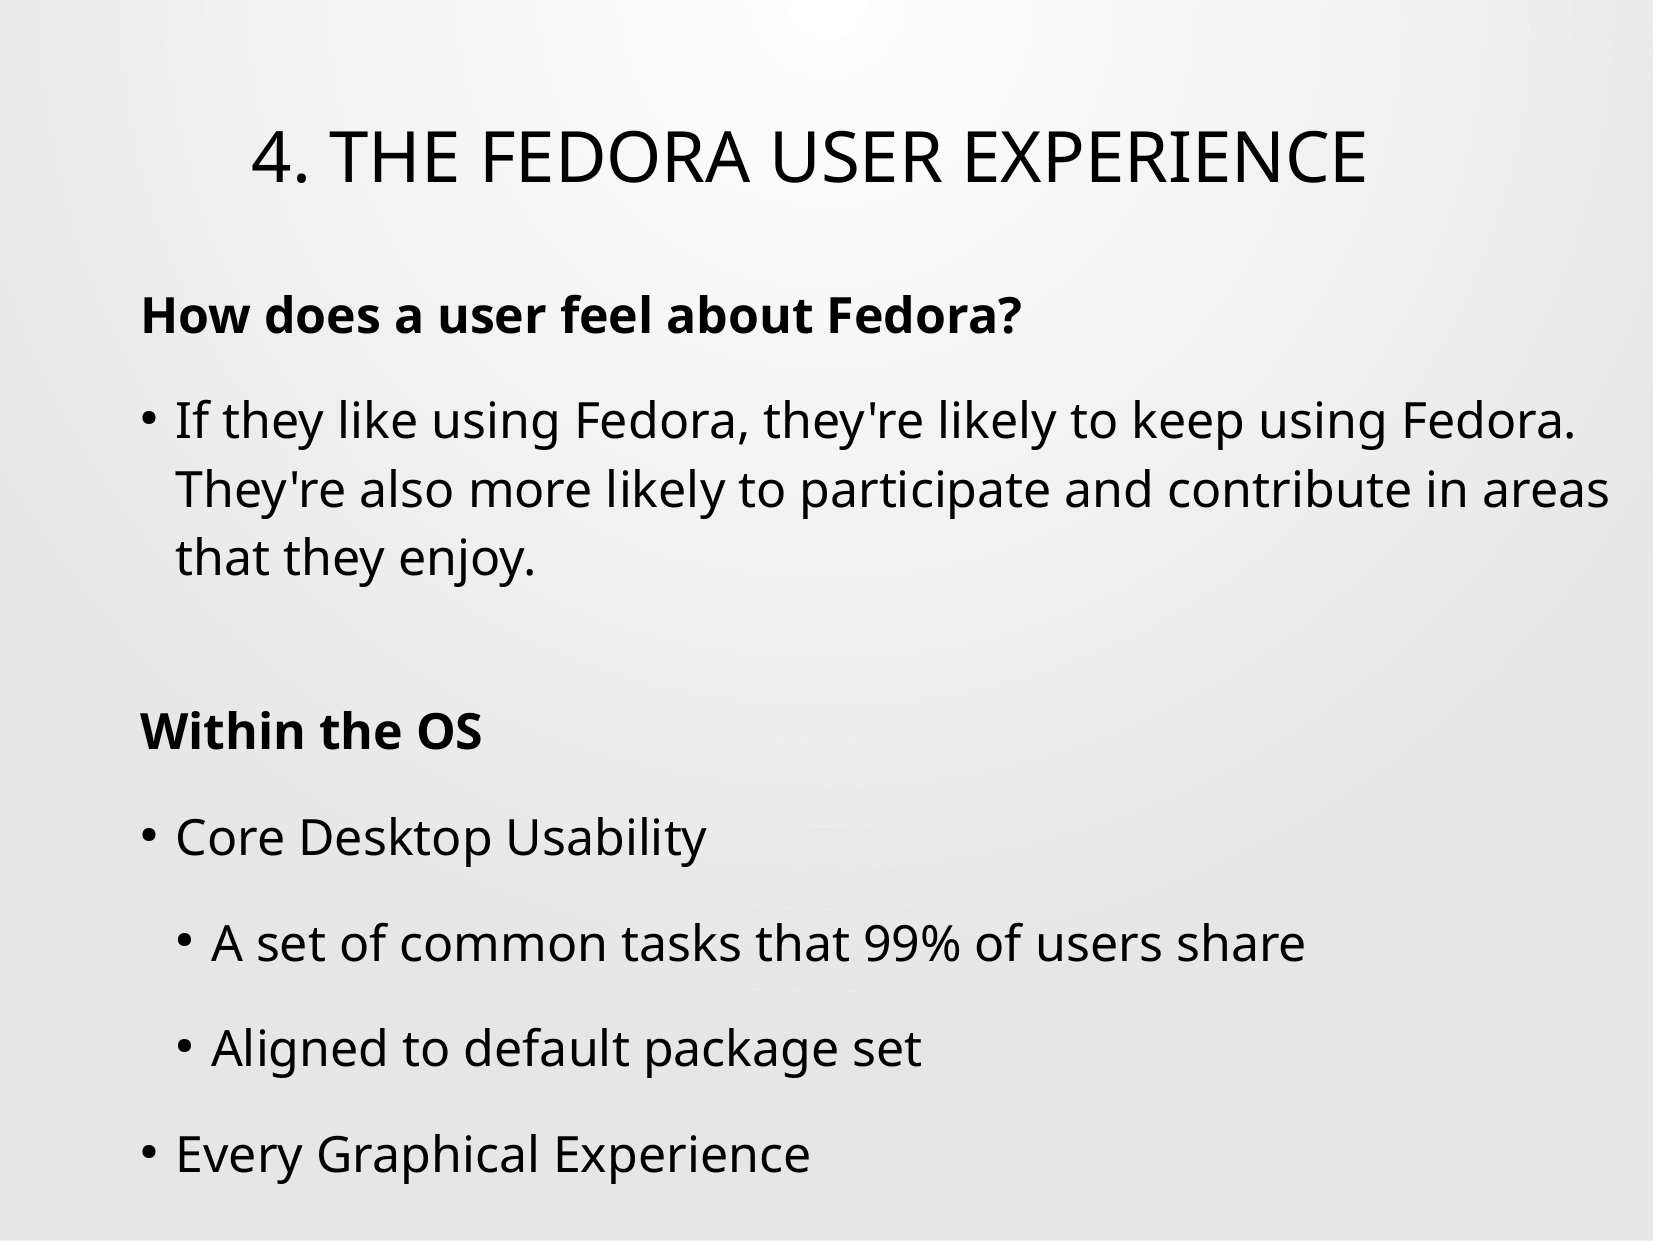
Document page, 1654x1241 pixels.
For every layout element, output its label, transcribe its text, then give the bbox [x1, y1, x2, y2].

text_box 4. THE FEDORA USER EXPERIENCE [237, 99, 1416, 205]
text_box How does a user feel about Fedora? If they like using Fedora, they're likely to keep using Fedora. They're also more likely to participate and contribute in areas that they enjoy. Within the OS Core Desktop Usability A set of common tasks that 99% of users share Aligned to default package set Every Graphical Experience [90, 272, 1591, 1218]
